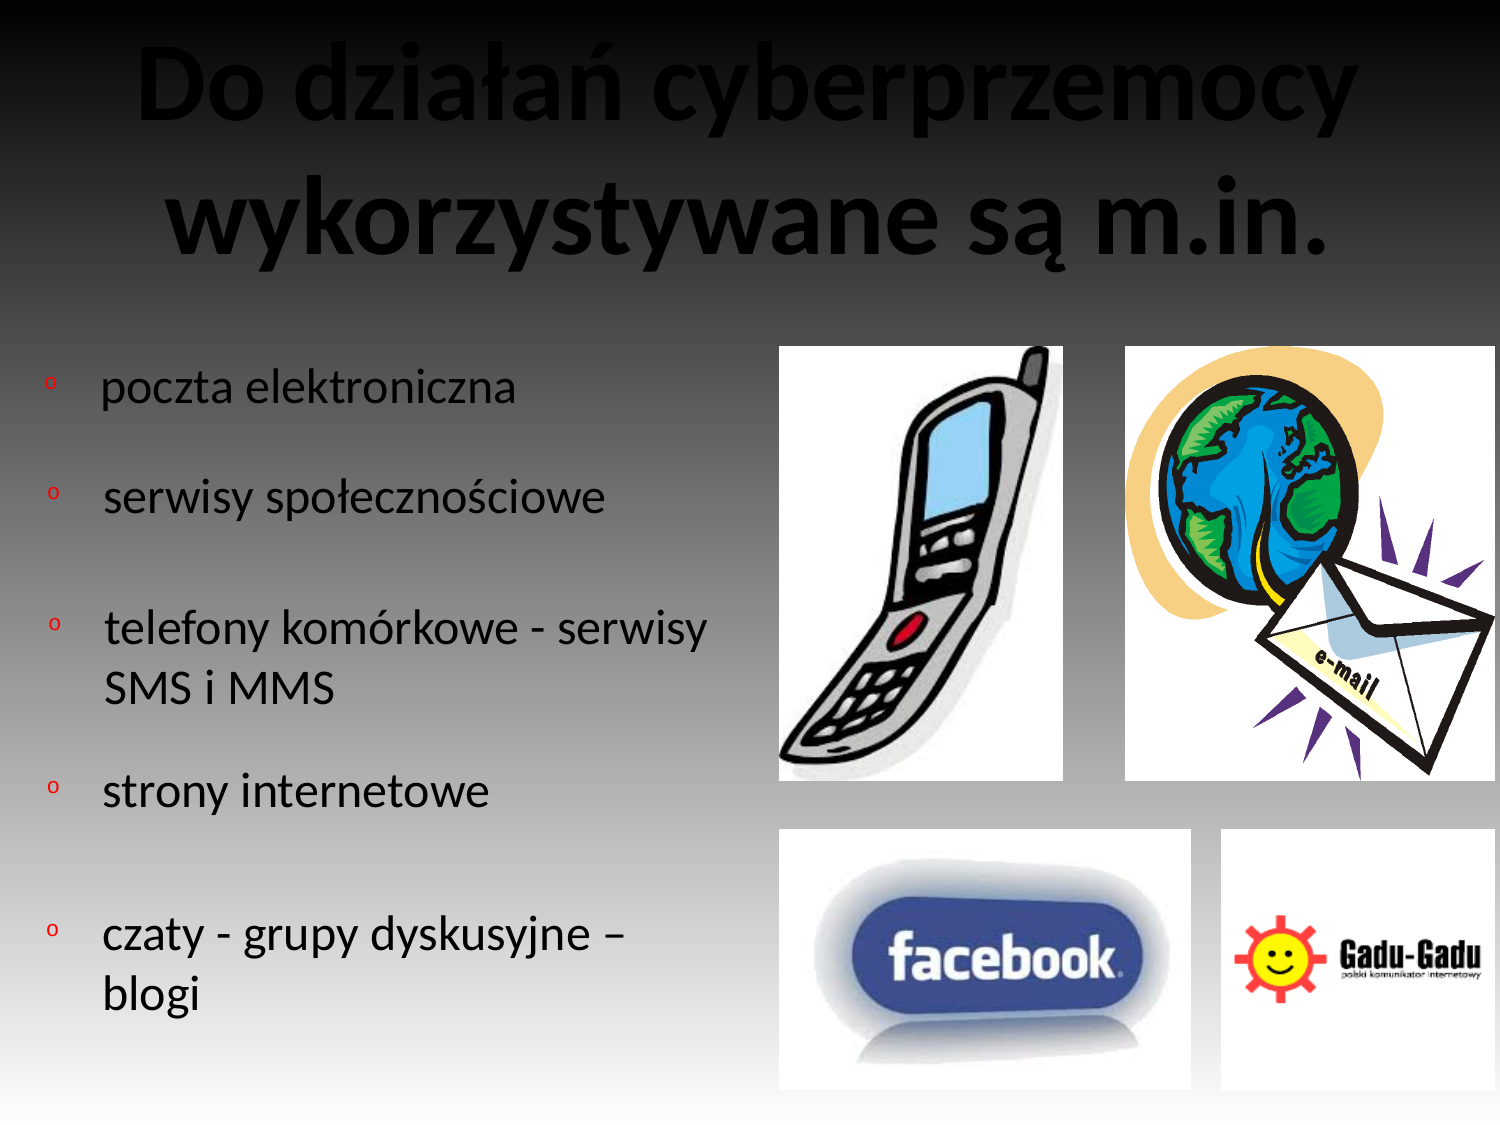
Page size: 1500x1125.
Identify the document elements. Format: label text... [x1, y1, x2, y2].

picture [1221, 829, 1495, 1091]
text_box strony internetowe [31, 749, 506, 825]
text_box poczta elektroniczna [29, 346, 779, 422]
text_box serwisy społecznościowe [32, 456, 623, 531]
picture [779, 829, 1191, 1090]
picture [1125, 346, 1495, 781]
text_box Do działań cyberprzemocy wykorzystywane są m.in. [0, 0, 1497, 286]
text_box telefony komórkowe - serwisy SMS i MMS [33, 587, 750, 723]
text_box czaty - grupy dyskusyjne – blogi [31, 893, 728, 1029]
picture [779, 346, 1063, 781]
